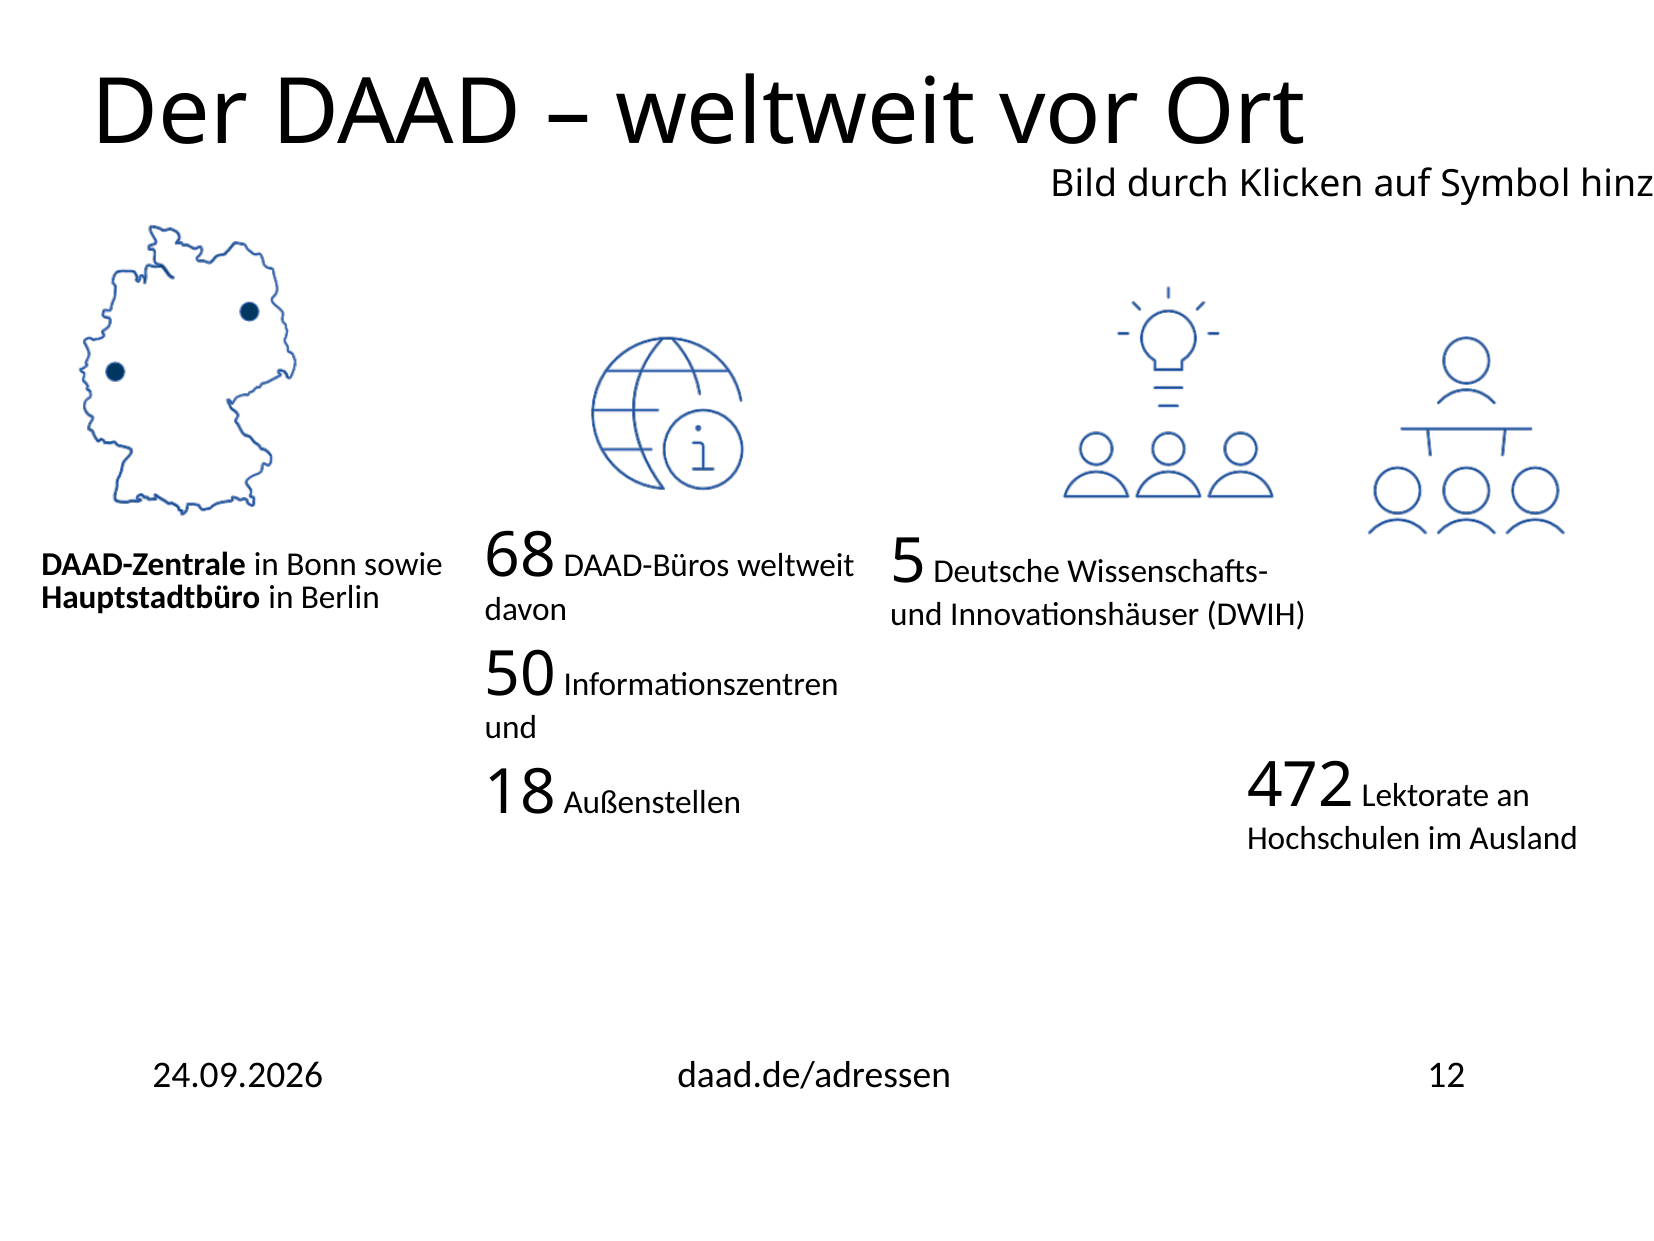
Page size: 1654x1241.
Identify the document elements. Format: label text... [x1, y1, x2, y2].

picture [1060, 278, 1284, 507]
picture [1356, 319, 1571, 539]
picture [43, 219, 326, 525]
text_box 472 Lektorate an Hochschulen im Ausland [1232, 732, 1607, 866]
text_box 5 Deutsche Wissenschafts- und Innovationshäuser (DWIH) [875, 507, 1347, 675]
text_box DAAD-Zentrale in Bonn sowie Hauptstadtbüro in Berlin [26, 543, 485, 625]
text_box daad.de/adressen [662, 1042, 1338, 1103]
title Der DAAD – weltweit vor Ort [77, 56, 1571, 125]
text_box 04.10.2023 [137, 1042, 588, 1103]
text_box [1412, 1042, 1630, 1103]
text_box 68 DAAD-Büros weltweit davon 50 Informationszentren und 18 Außenstellen [469, 502, 871, 873]
picture [583, 326, 764, 505]
